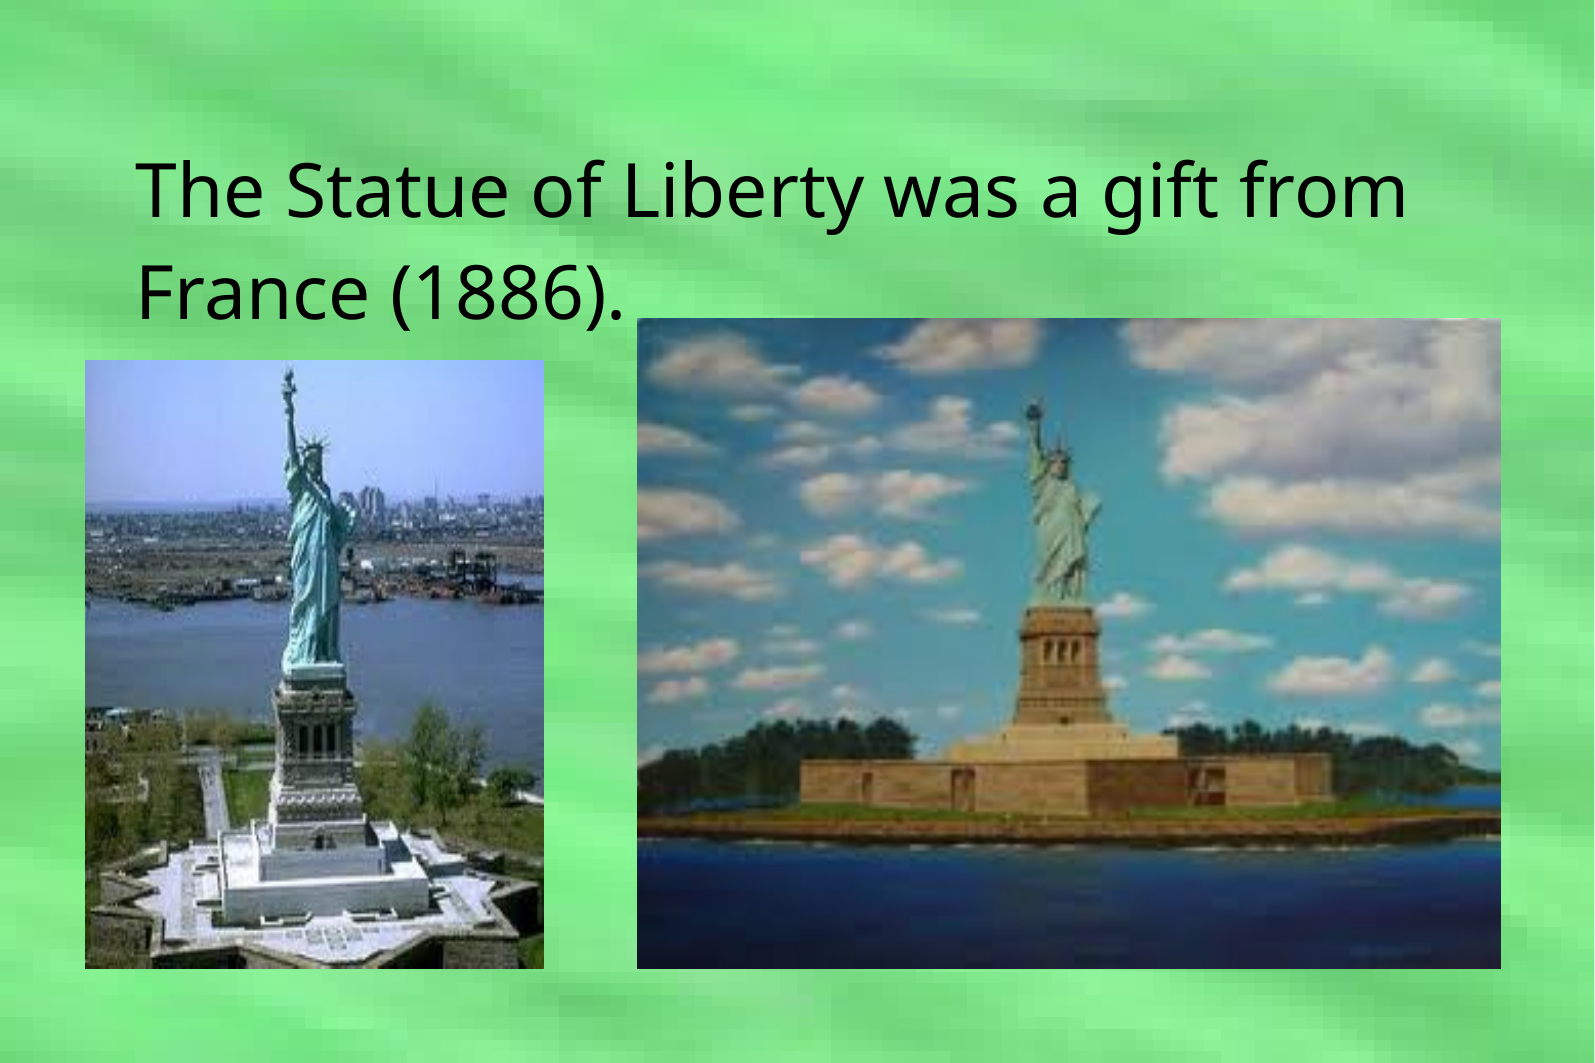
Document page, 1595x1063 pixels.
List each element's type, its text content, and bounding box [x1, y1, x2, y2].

list The Statue of Liberty was a gift from France (1886). [65, 137, 1501, 839]
picture [0, 0, 1595, 1063]
